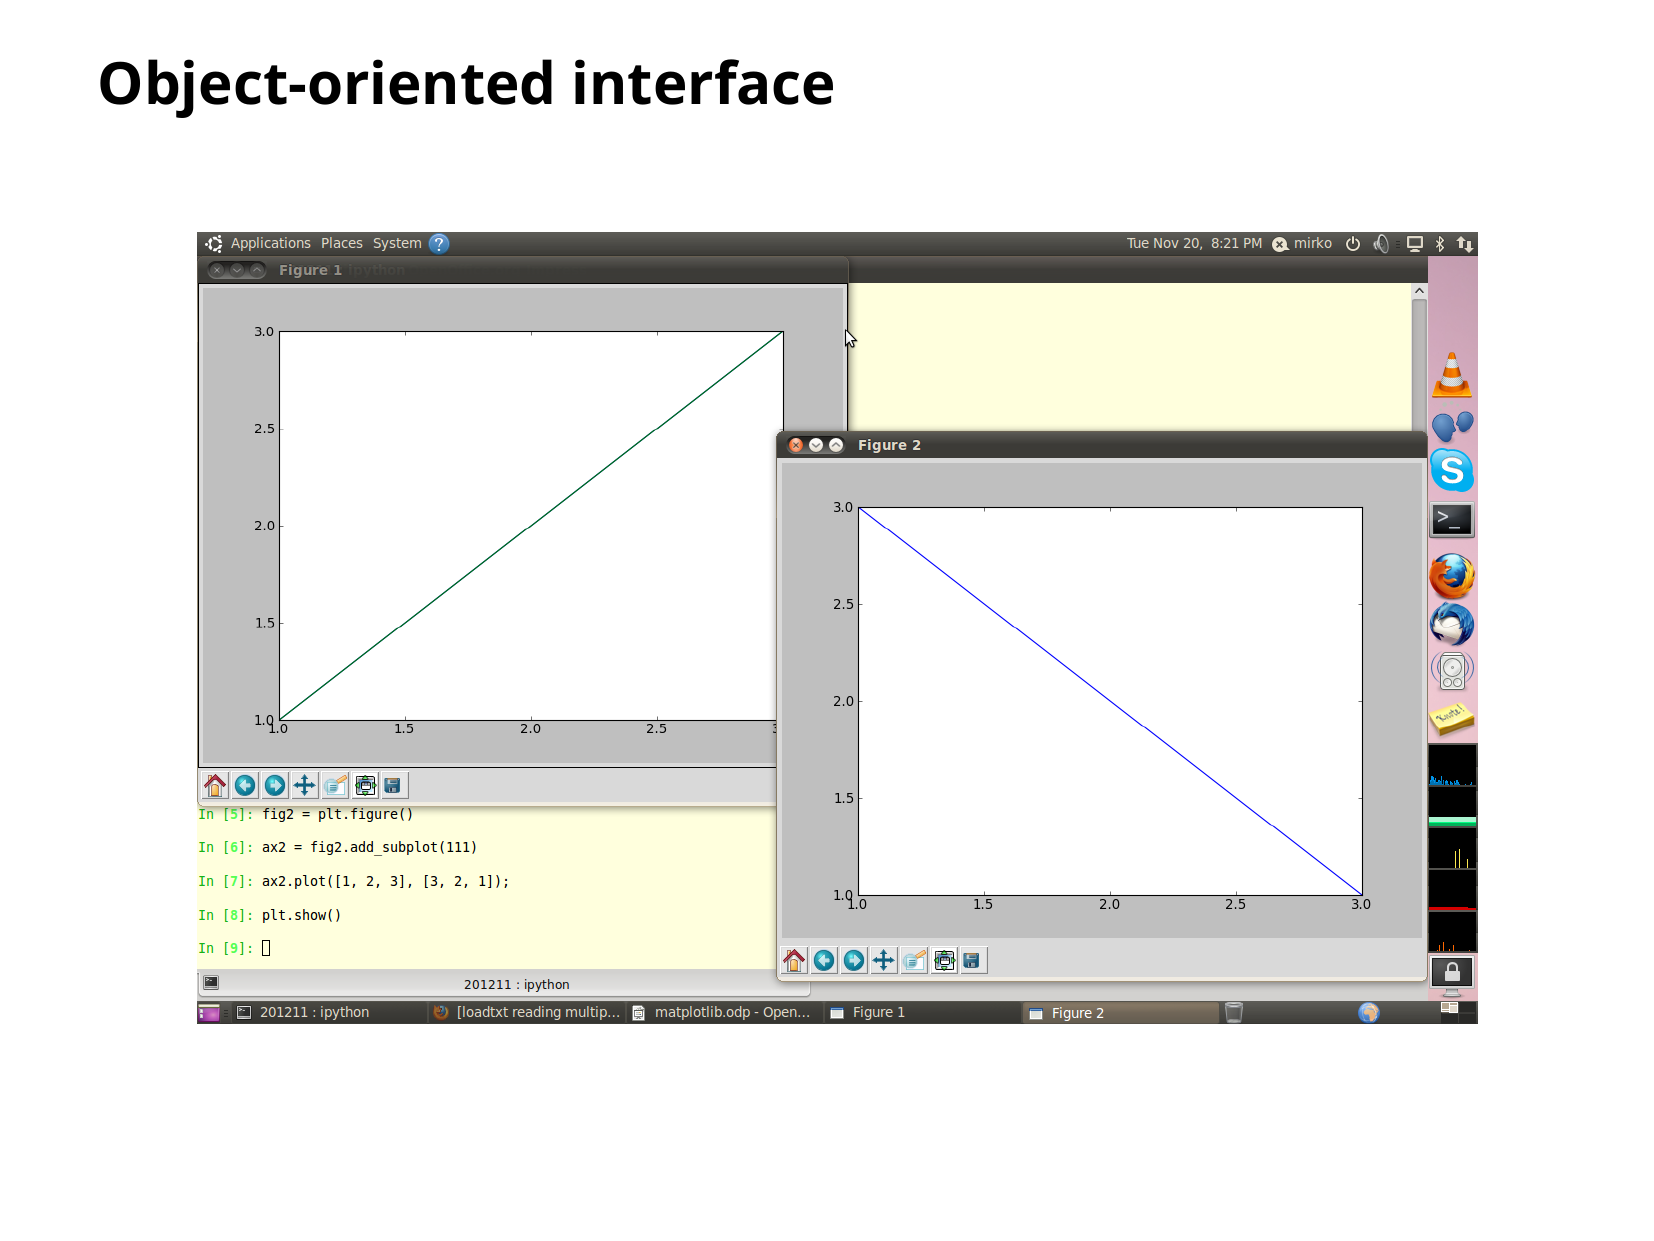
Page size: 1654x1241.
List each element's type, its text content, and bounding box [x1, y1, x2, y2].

picture [197, 232, 1478, 1025]
title Object-oriented interface [82, 0, 1571, 179]
